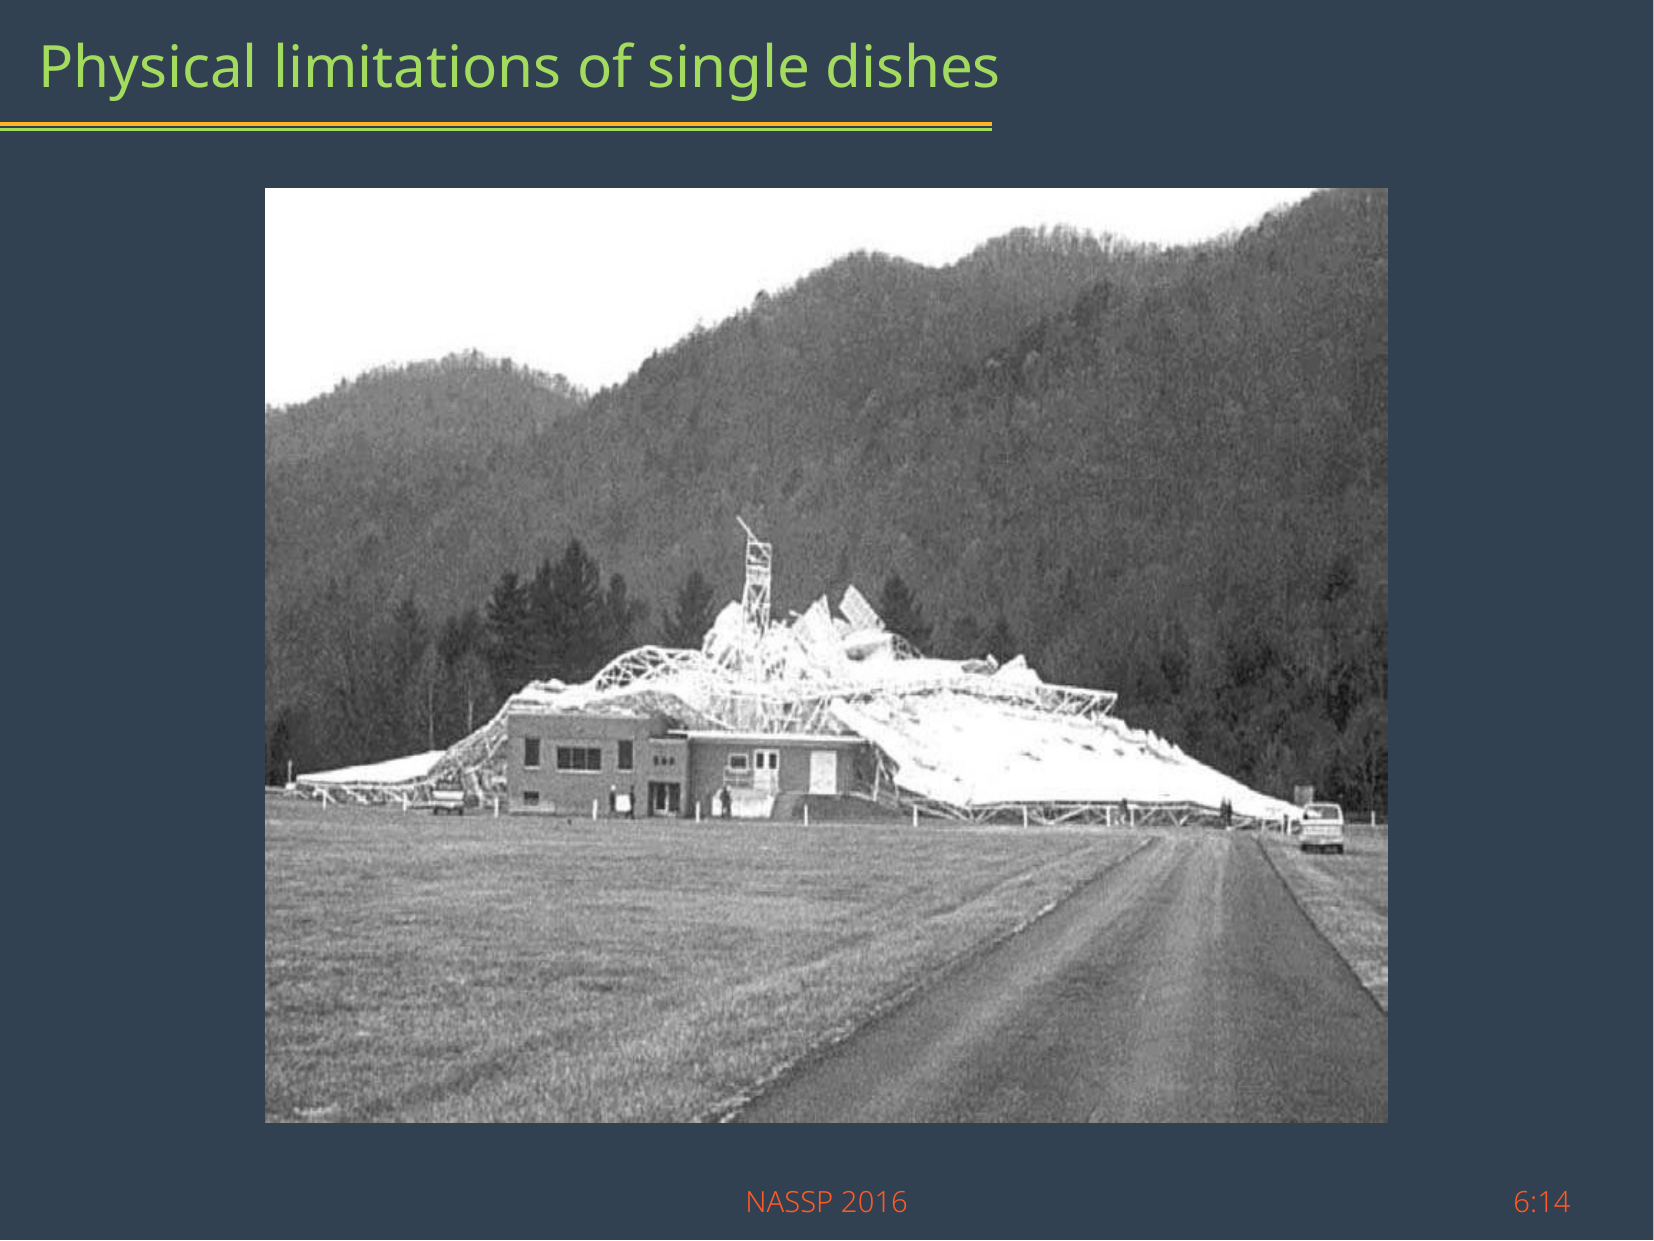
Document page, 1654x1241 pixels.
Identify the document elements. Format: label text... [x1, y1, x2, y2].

picture [265, 188, 1388, 1123]
text_box Physical limitations of single dishes [23, 17, 1063, 103]
